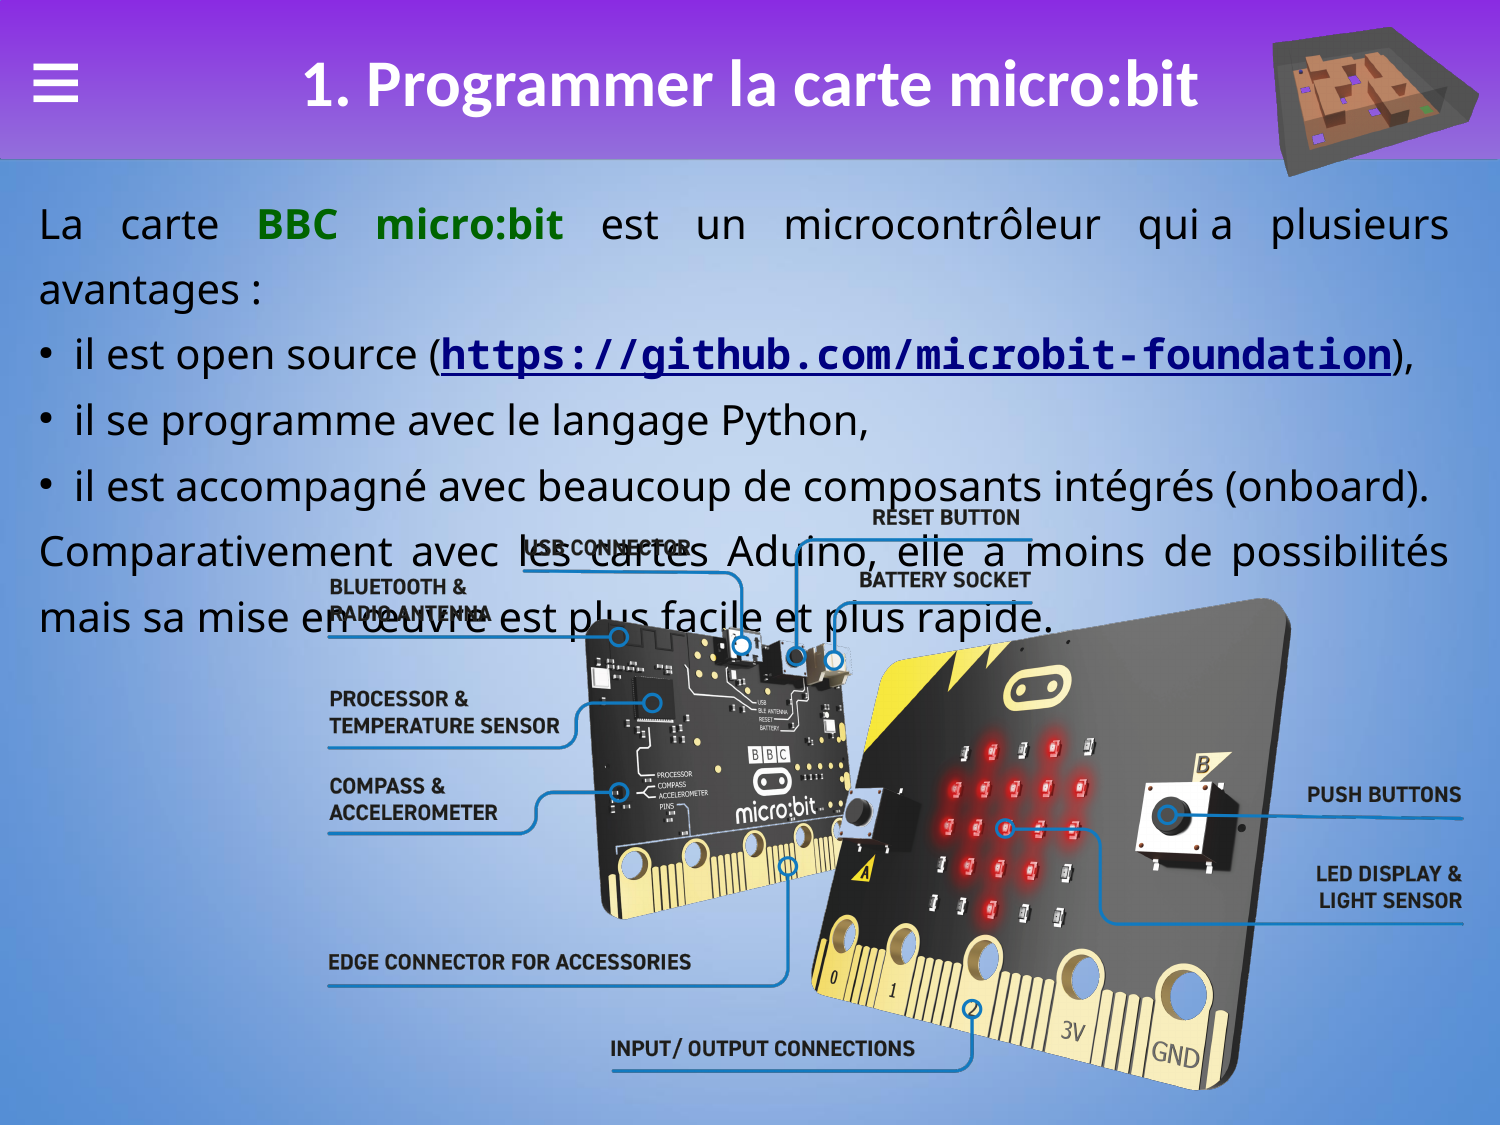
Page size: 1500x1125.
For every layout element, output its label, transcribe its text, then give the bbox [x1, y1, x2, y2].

text_box La carte BBC micro:bit est un microcontrôleur qui a plusieurs avantages : il est open source (https://github.com/microbit-foundation), il se programme avec le langage Python, il est accompagné avec beaucoup de composants intégrés (onboard). Comparativement avec les cartes Aduino, elle a moins de possibilités mais sa mise en œuvre est plus facile et plus rapide. [23, 178, 1465, 482]
picture [0, 27, 1500, 1125]
text_box ≡ [14, 23, 101, 141]
text_box 1. Programmer la carte micro:bit [0, 0, 1500, 159]
